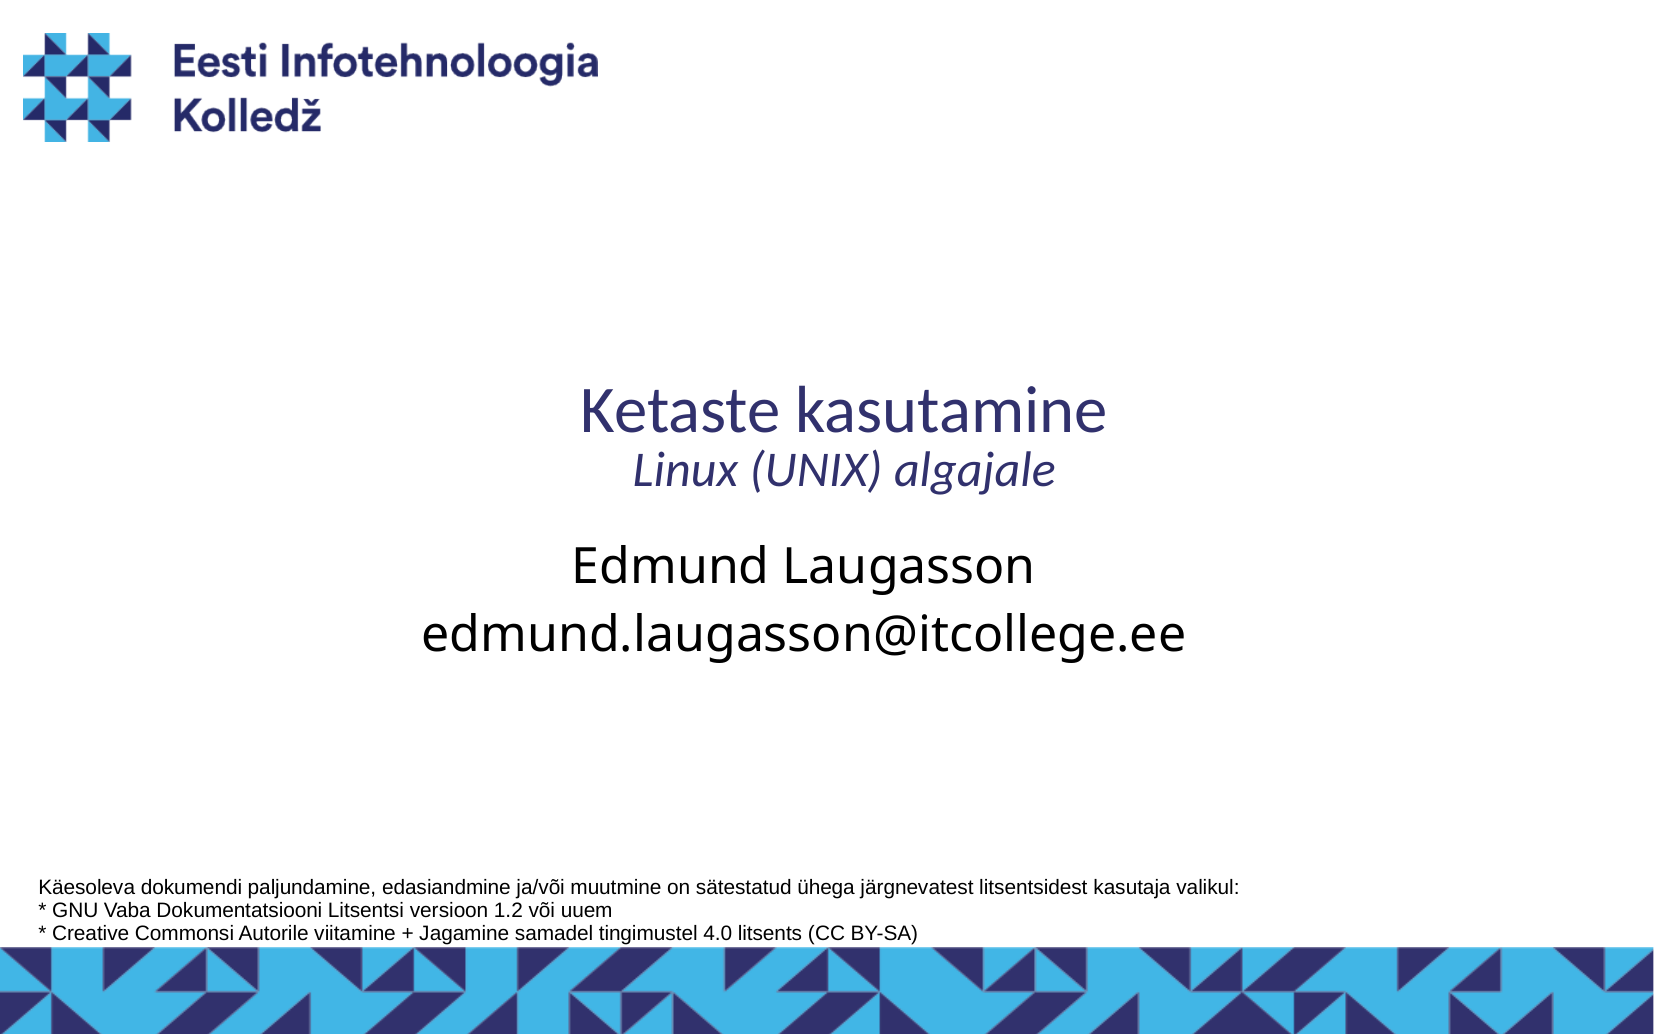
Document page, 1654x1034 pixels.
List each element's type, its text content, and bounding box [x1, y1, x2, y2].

picture [23, 33, 598, 142]
subtitle Edmund Laugasson edmund.laugasson@itcollege.ee [236, 532, 1372, 665]
title Ketaste kasutamine Linux (UNIX) algajale [82, 346, 1607, 535]
text_box Käesoleva dokumendi paljundamine, edasiandmine ja/või muutmine on sätestatud ühega järgnevatest litsentsidest kasutaja valikul: * GNU Vaba Dokumentatsiooni Litsentsi versioon 1.2 või uuem * Creative Commonsi Autorile viitamine + Jagamine samadel tingimustel 4.0 litsents (CC BY-SA) [23, 868, 1530, 953]
